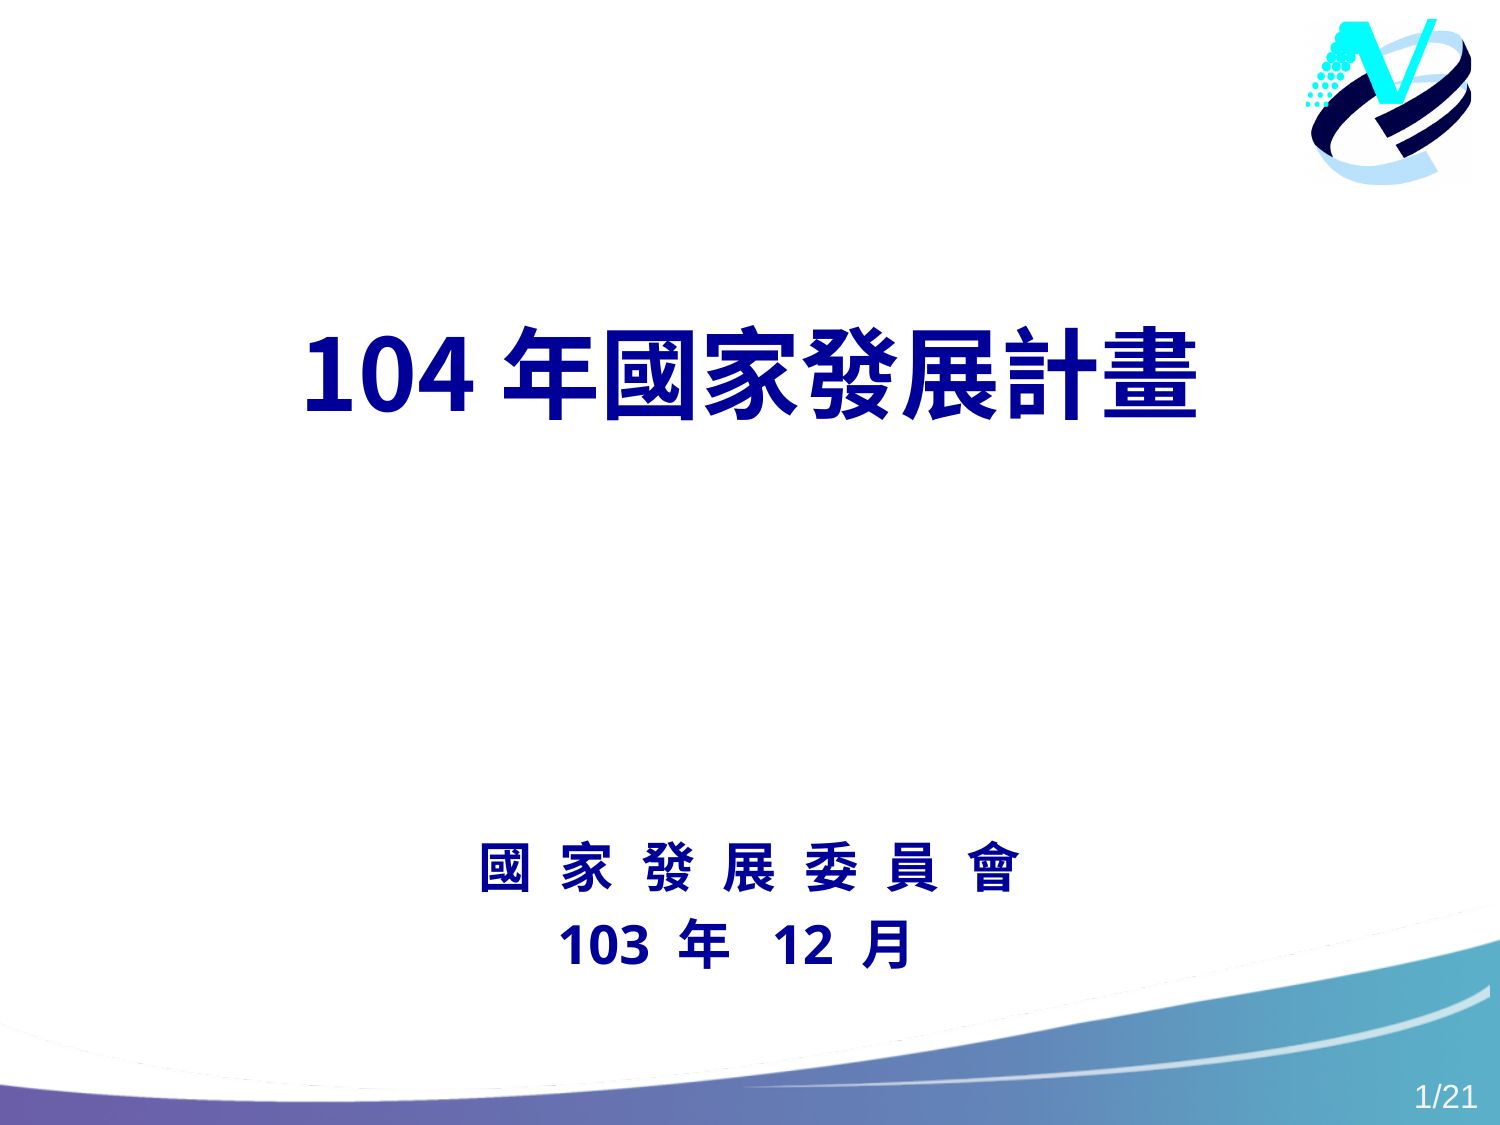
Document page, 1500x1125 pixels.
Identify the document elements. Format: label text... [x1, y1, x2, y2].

picture [1305, 19, 1472, 186]
title 104年國家發展計畫 [0, 235, 1500, 439]
subtitle 國 家 發 展 委 員 會 103 年 12 月 [0, 819, 1500, 1125]
